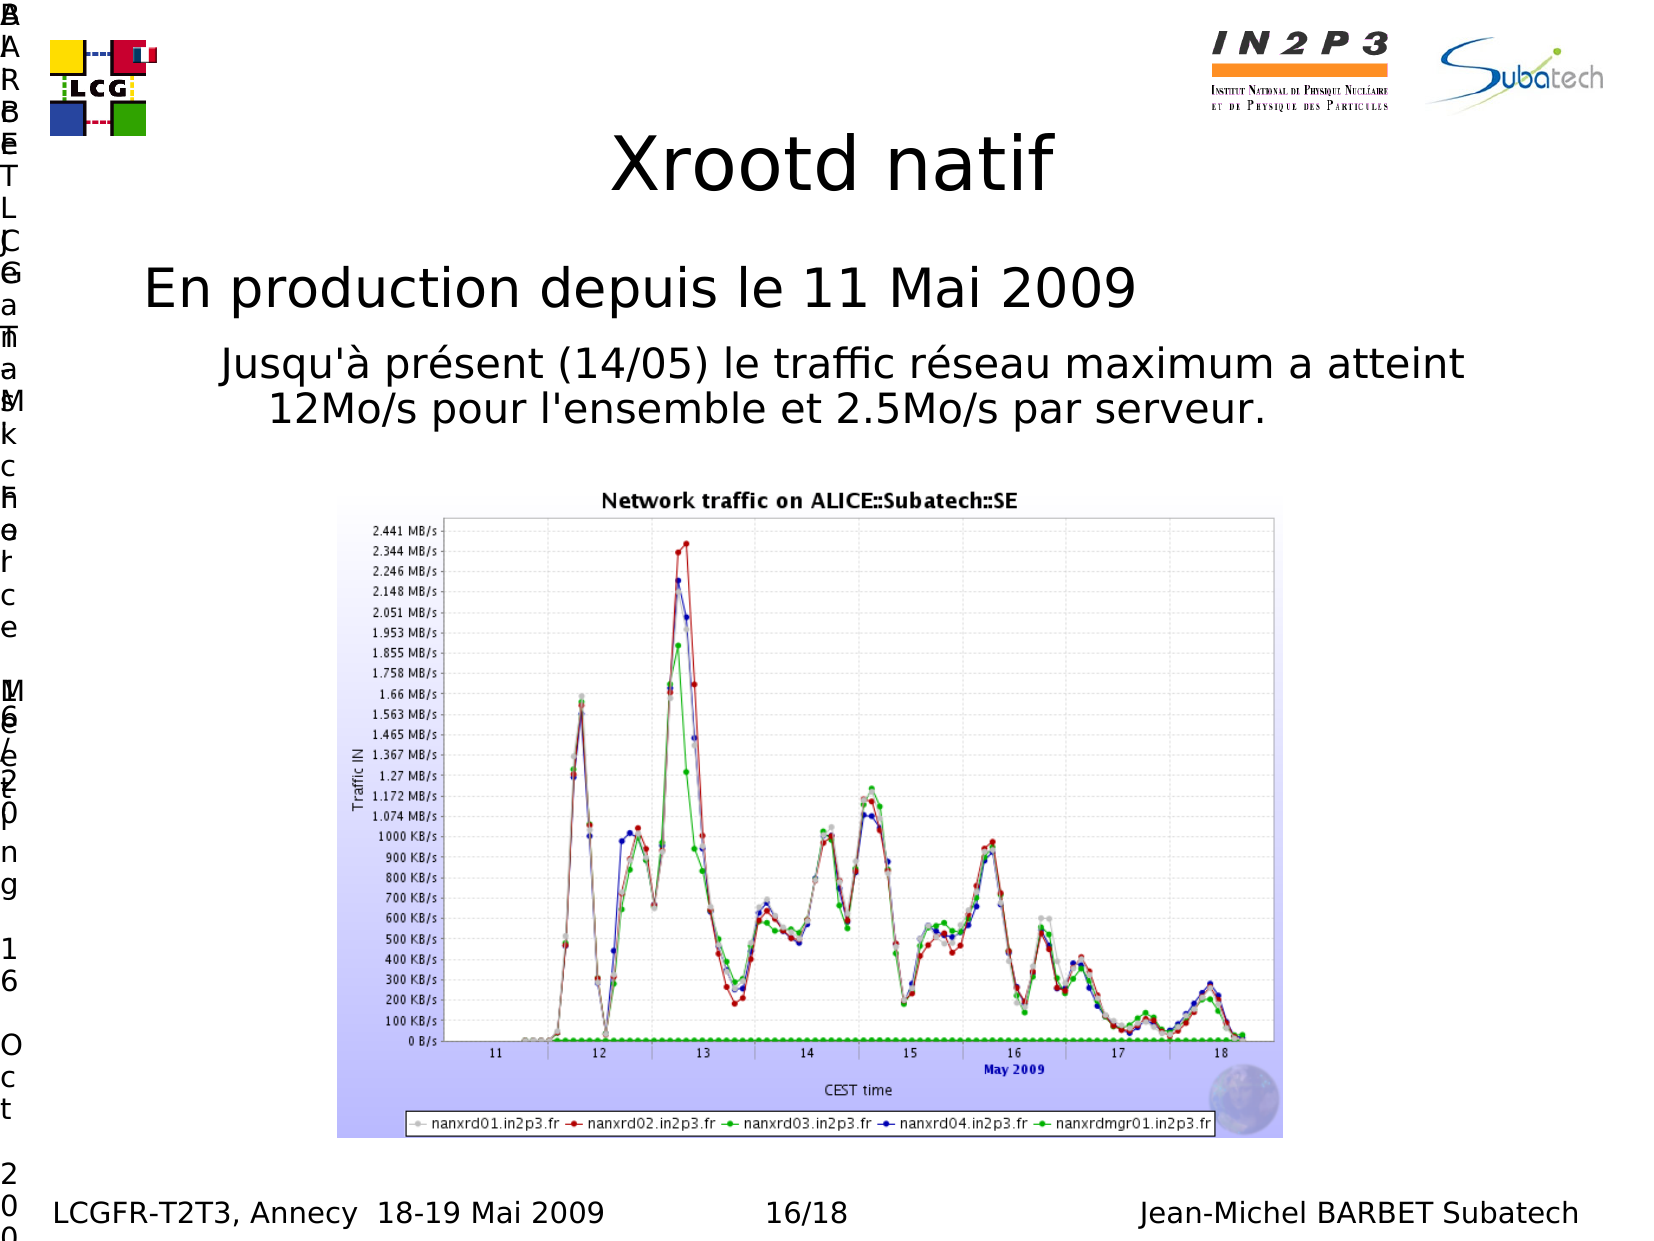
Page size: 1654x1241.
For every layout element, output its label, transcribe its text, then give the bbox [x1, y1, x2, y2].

picture [50, 40, 159, 136]
picture [1425, 37, 1603, 116]
list En production depuis le 11 Mai 2009 Jusqu'à présent (14/05) le traffic réseau maximum a atteint 12Mo/s pour l'ensemble et 2.5Mo/s par serveur. [126, 262, 1538, 1028]
picture [337, 487, 1283, 1138]
title Xrootd natif [126, 71, 1538, 262]
picture [1210, 21, 1388, 71]
